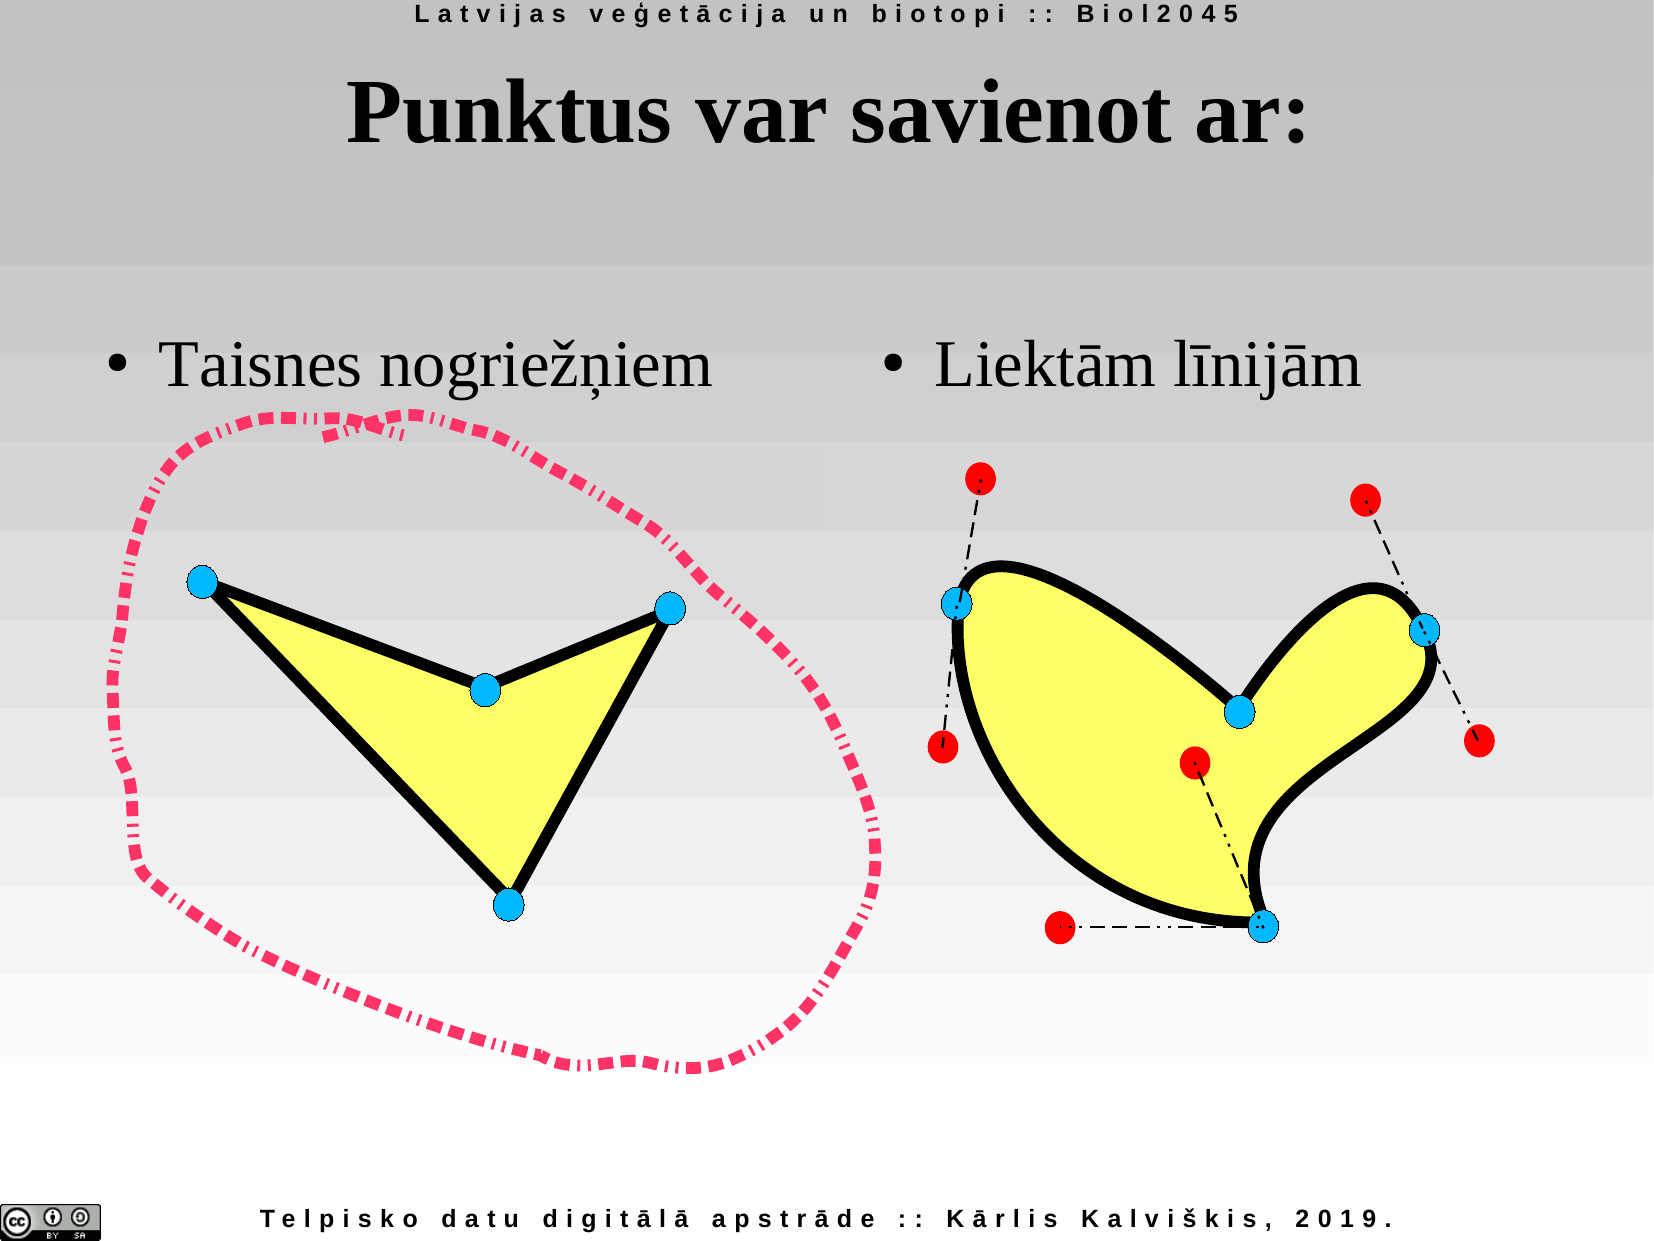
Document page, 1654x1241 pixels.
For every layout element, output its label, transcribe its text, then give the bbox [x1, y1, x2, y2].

text_box [1044, 911, 1076, 945]
list Liektām līnijām [863, 327, 1603, 1172]
text_box [927, 730, 959, 764]
text_box [186, 565, 686, 922]
text_box [965, 462, 996, 496]
list Taisnes nogriežņiem [87, 327, 827, 1172]
text_box [1350, 483, 1381, 517]
title Punktus var savienot ar: [34, 61, 1626, 296]
picture [0, 0, 1654, 1241]
text_box [941, 566, 1440, 943]
text_box [1464, 724, 1495, 758]
